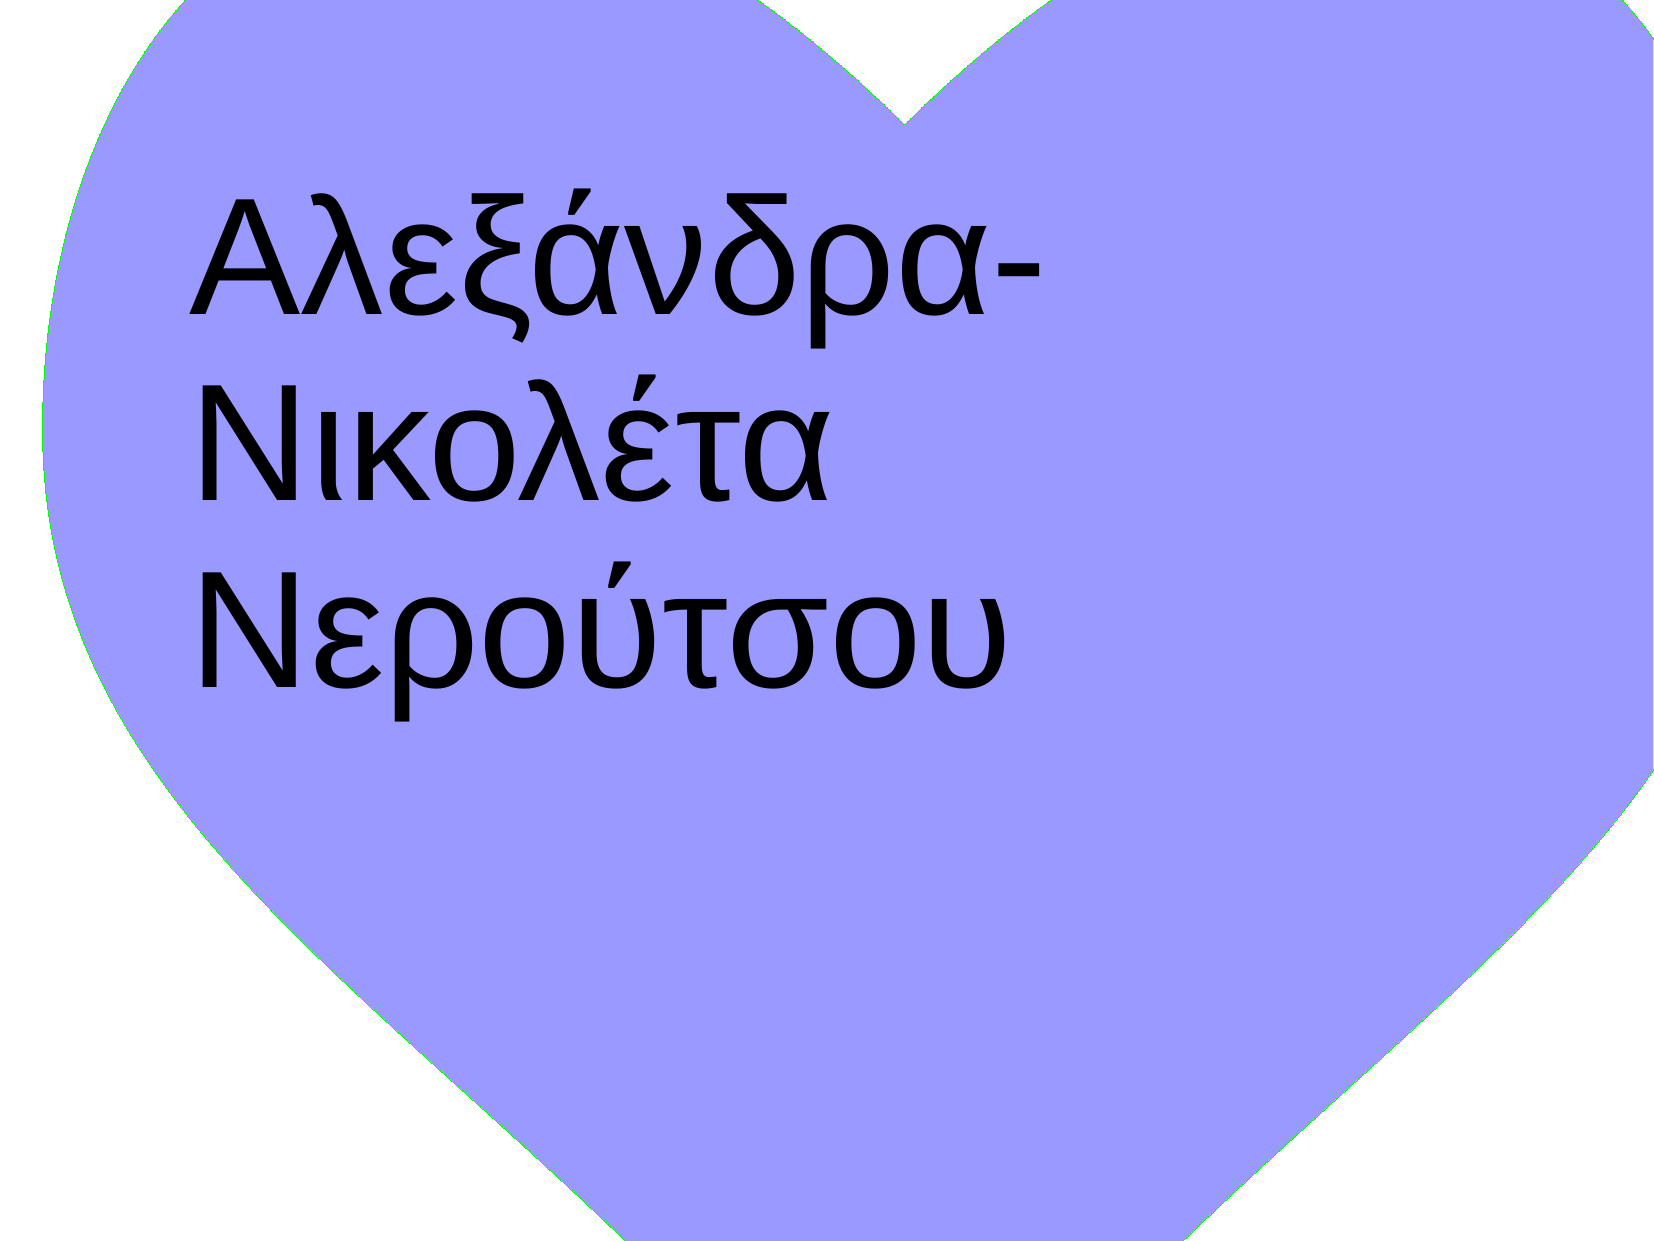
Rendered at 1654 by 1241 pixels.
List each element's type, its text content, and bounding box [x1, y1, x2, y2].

text_box Αλεξάνδρα-Νικολέτα Νερούτσου [42, 0, 1654, 1241]
